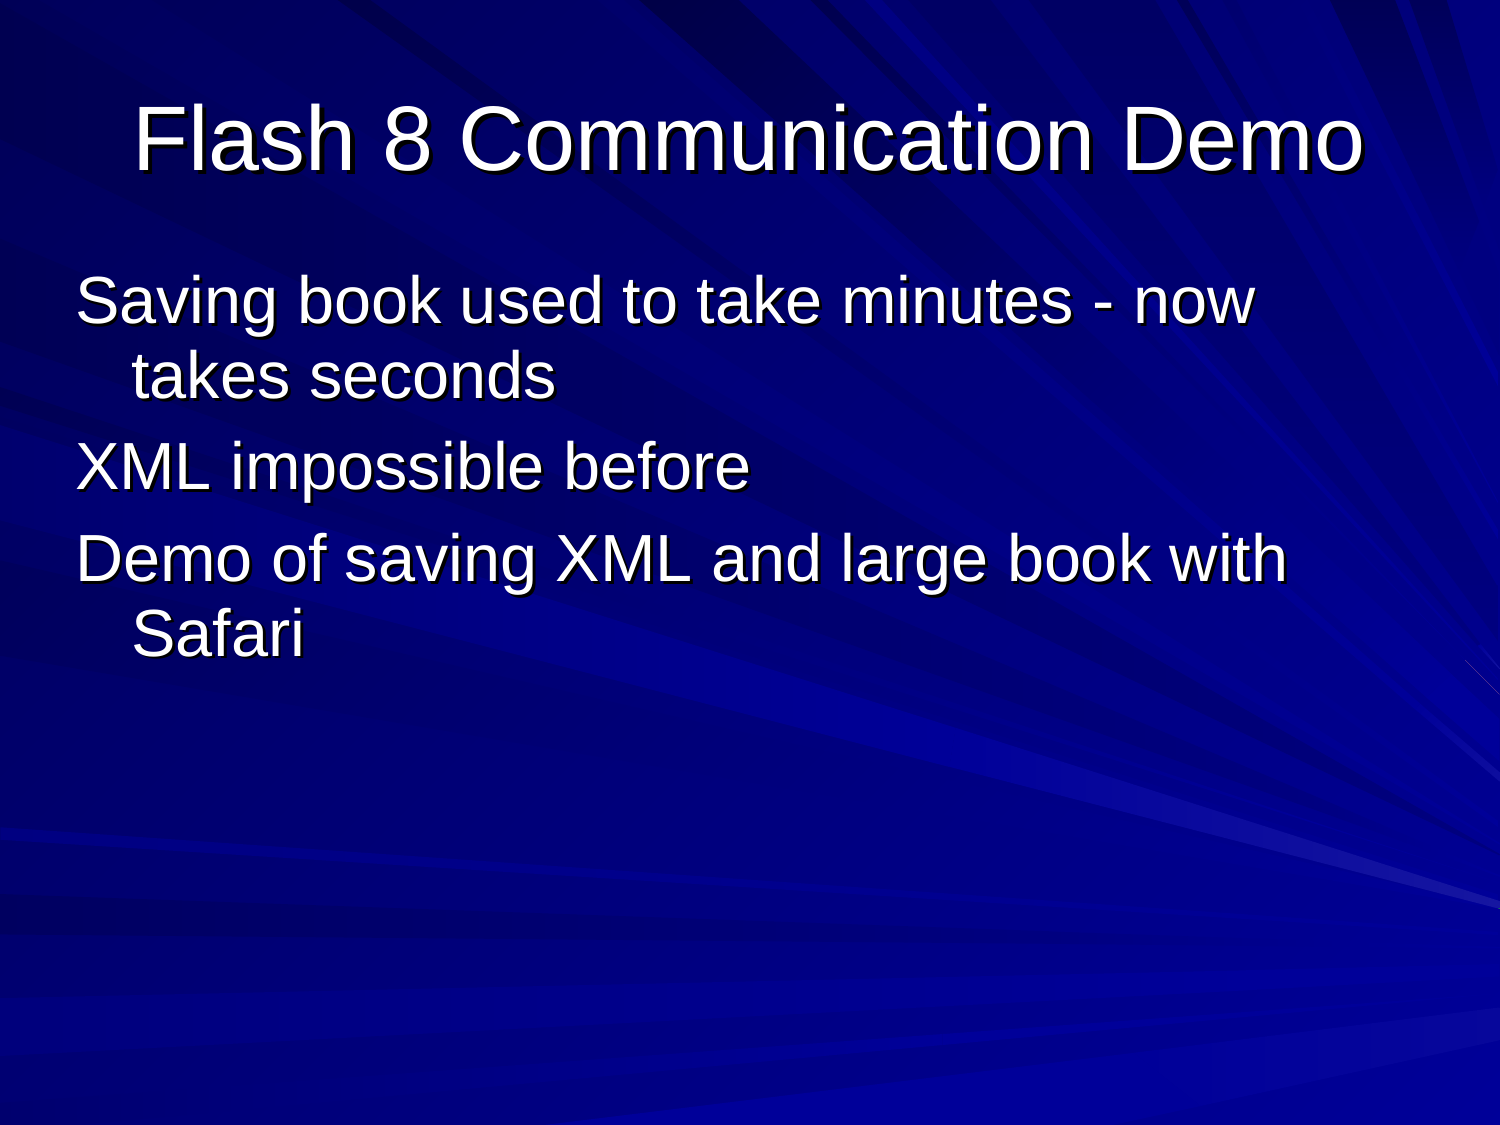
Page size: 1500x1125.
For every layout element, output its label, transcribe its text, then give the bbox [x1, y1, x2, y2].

list Saving book used to take minutes - now takes seconds XML impossible before Demo of saving XML and large book with Safari [75, 263, 1425, 993]
title Flash 8 Communication Demo [75, 51, 1425, 226]
